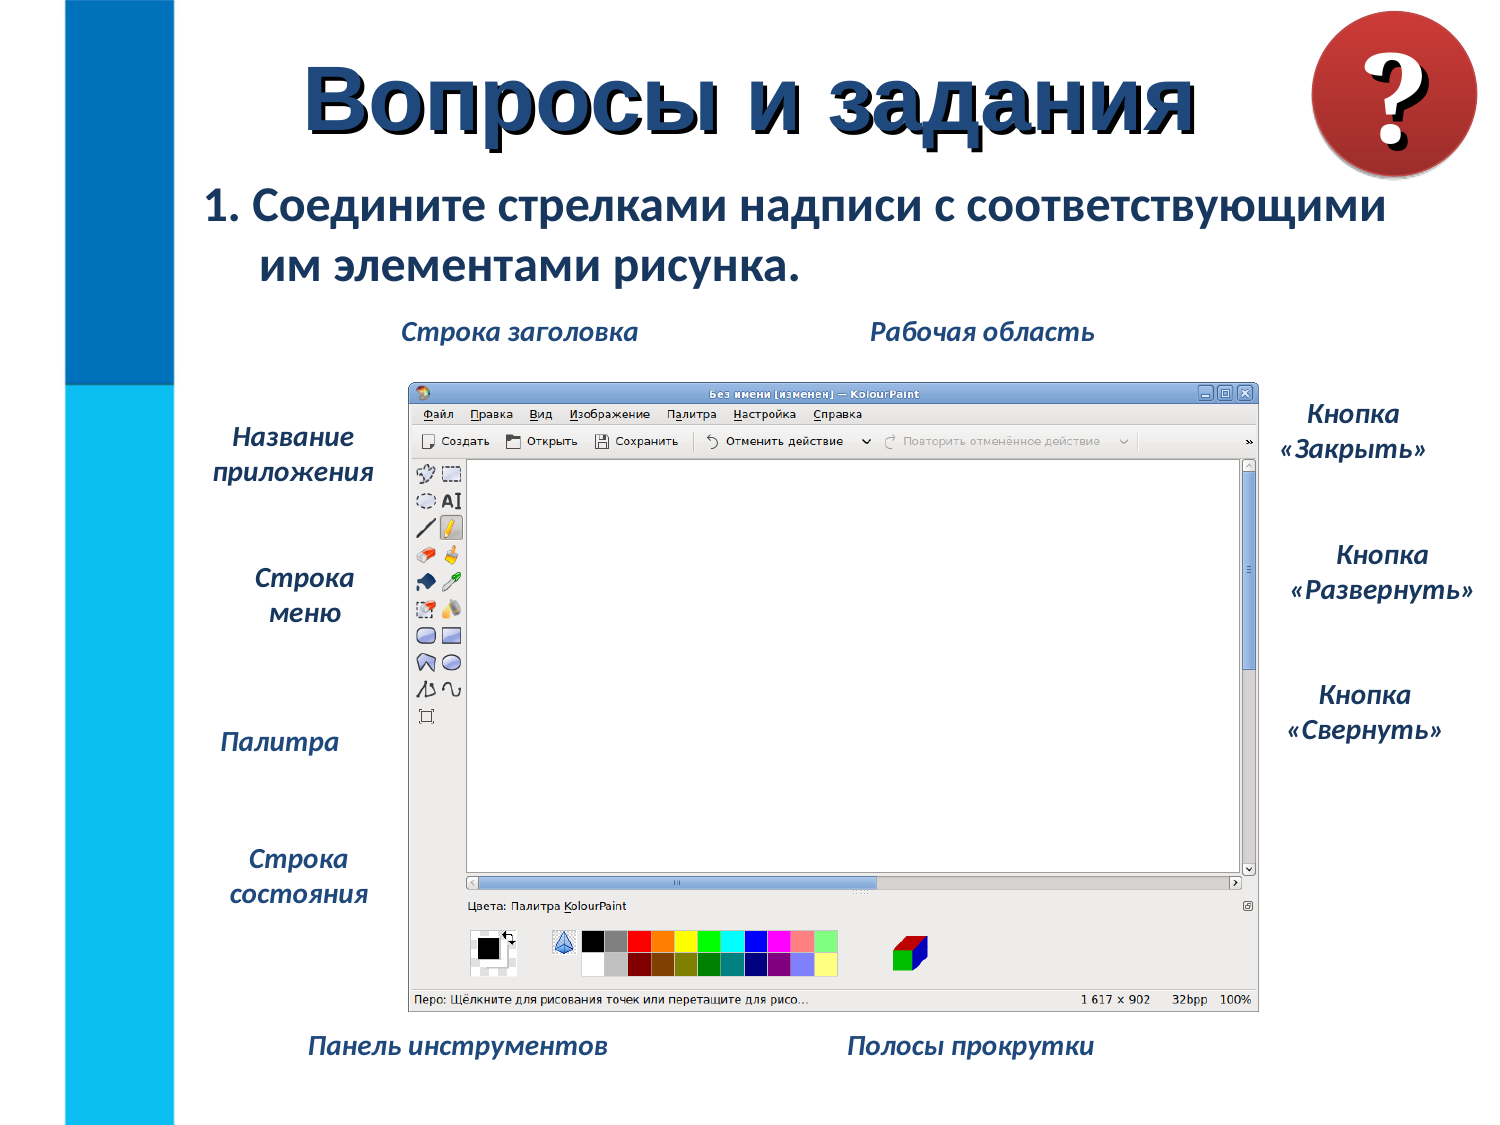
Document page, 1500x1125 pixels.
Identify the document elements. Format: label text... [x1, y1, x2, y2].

text_box ? [1312, 11, 1477, 176]
text_box Панель инструментов [292, 1018, 786, 1070]
text_box Кнопка «Свернуть» [1259, 667, 1489, 754]
list 1. Соедините стрелками надписи с соответствующими им элементами рисунка. [187, 188, 1425, 305]
text_box Кнопка «Закрыть» [1259, 386, 1489, 473]
text_box Строка заголовка [386, 304, 833, 356]
text_box Строка состояния [170, 831, 408, 918]
text_box Строка меню [193, 550, 408, 637]
text_box Кнопка «Развернуть» [1259, 527, 1500, 613]
text_box Полосы прокрутки [832, 1018, 1266, 1070]
text_box Название приложения [170, 410, 408, 496]
title Вопросы и задания [75, 0, 1426, 188]
text_box Палитра [205, 714, 408, 766]
text_box Рабочая область [855, 304, 1219, 356]
picture [0, 0, 1500, 1125]
